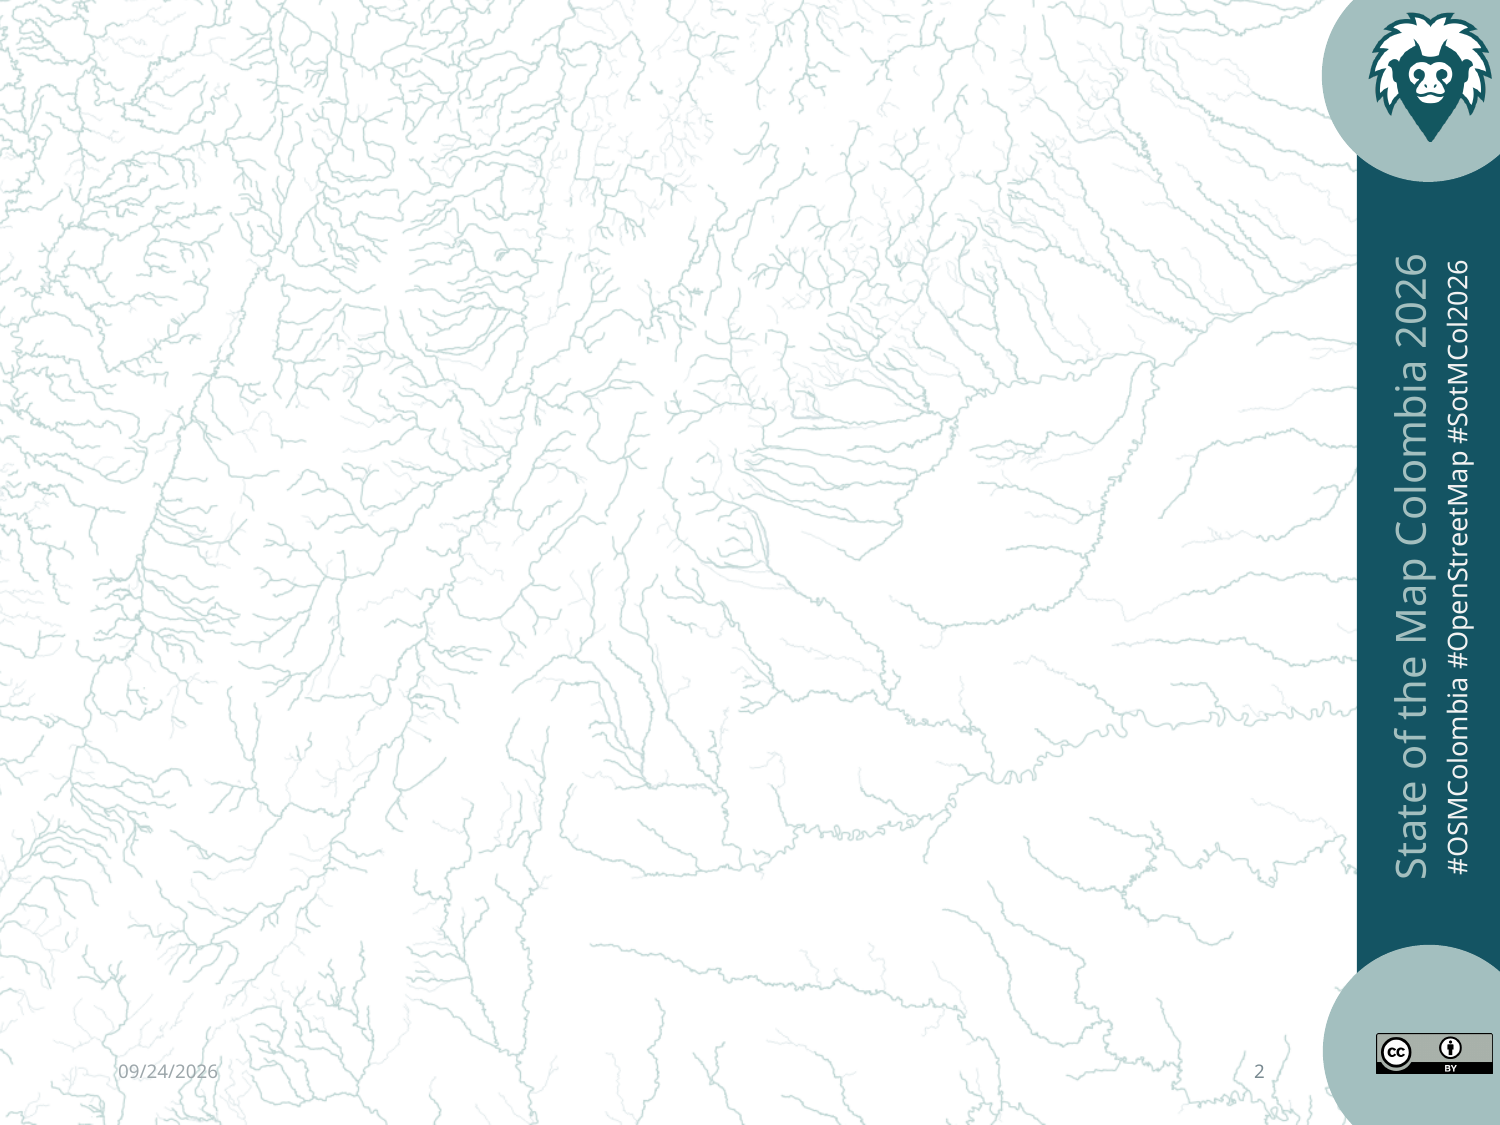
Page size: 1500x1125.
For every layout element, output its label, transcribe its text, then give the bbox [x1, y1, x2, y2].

slide_number 06/12/2026 [103, 1042, 326, 1103]
footer [346, 1042, 1196, 1103]
slide_number <number> [1217, 1042, 1303, 1103]
picture [1337, 0, 1500, 142]
picture [1376, 1033, 1493, 1074]
